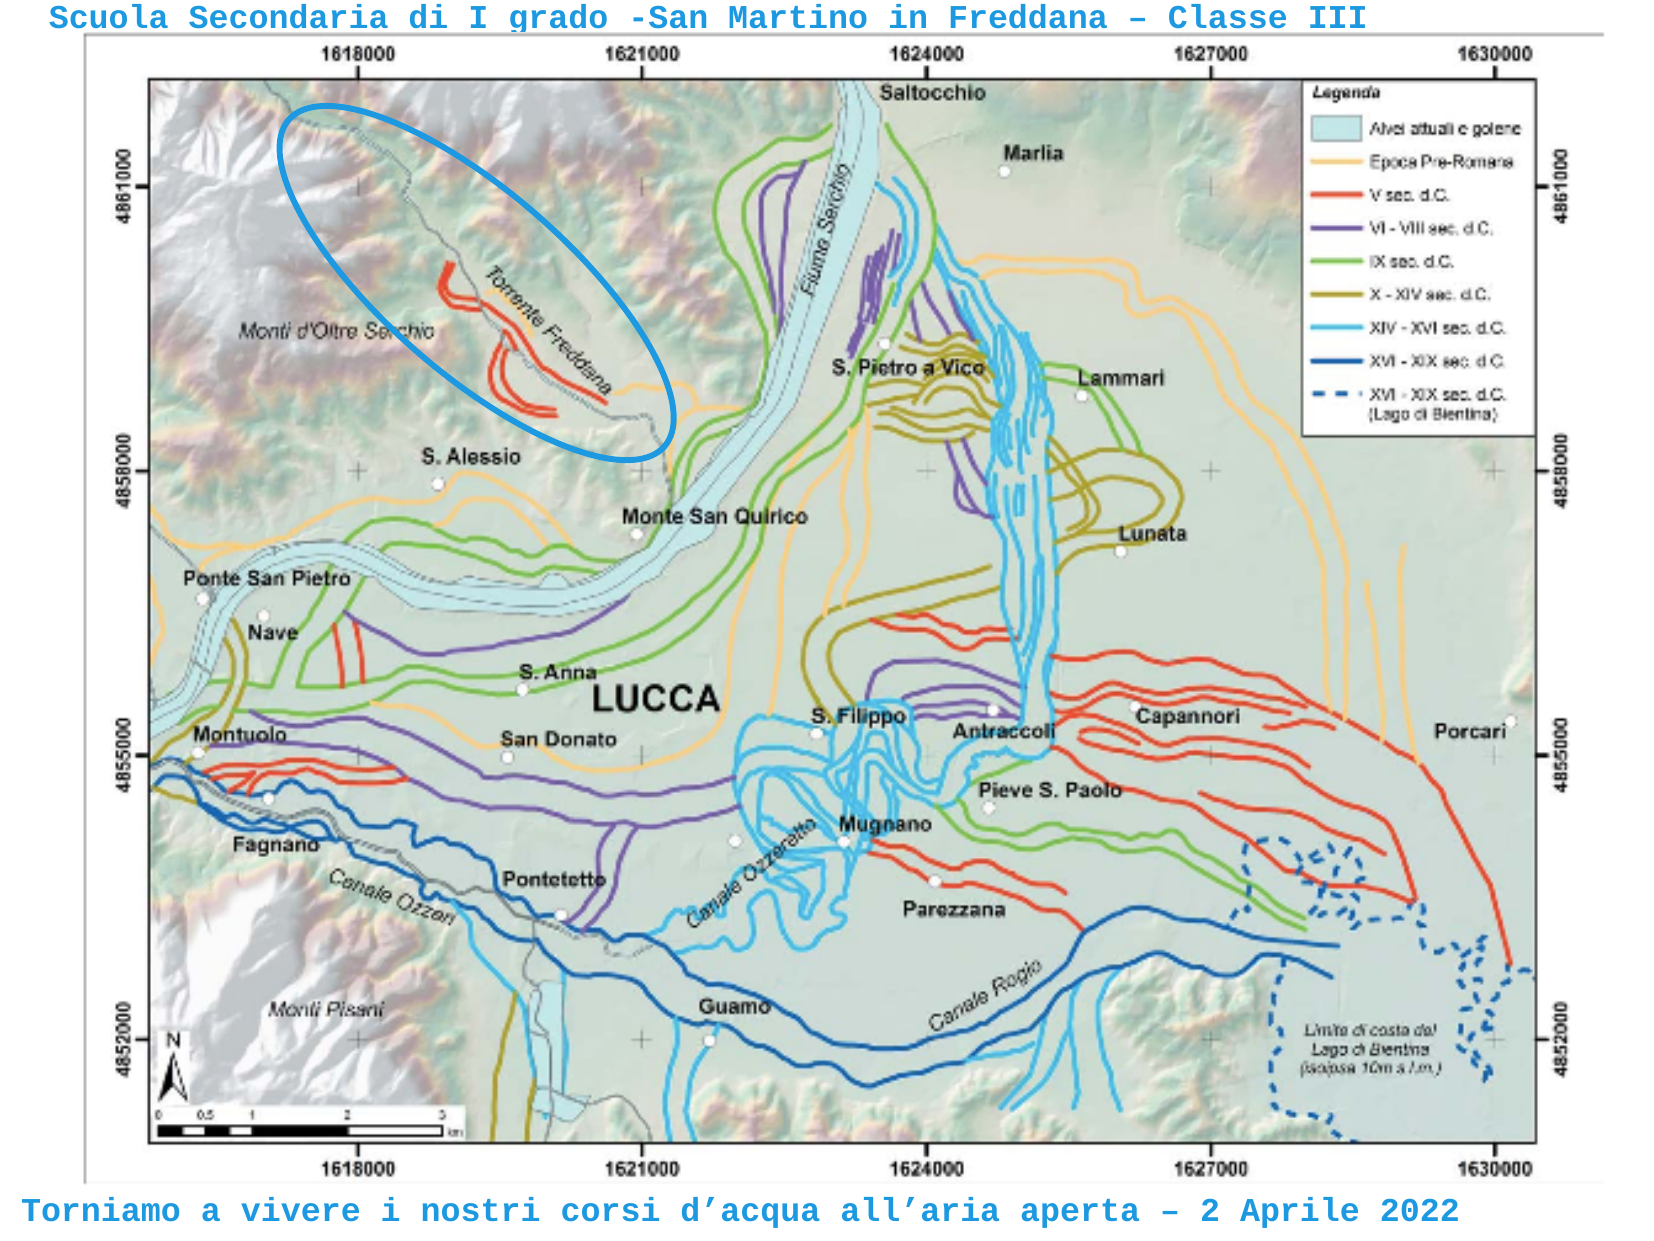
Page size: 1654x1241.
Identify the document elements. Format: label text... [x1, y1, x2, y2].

picture [82, 32, 1607, 1188]
text_box Scuola Secondaria di I grado -San Martino in Freddana – Classe III [5, 3, 1412, 37]
text_box Torniamo a vivere i nostri corsi d’acqua all’aria aperta – 2 Aprile 2022 [5, 1179, 1477, 1241]
